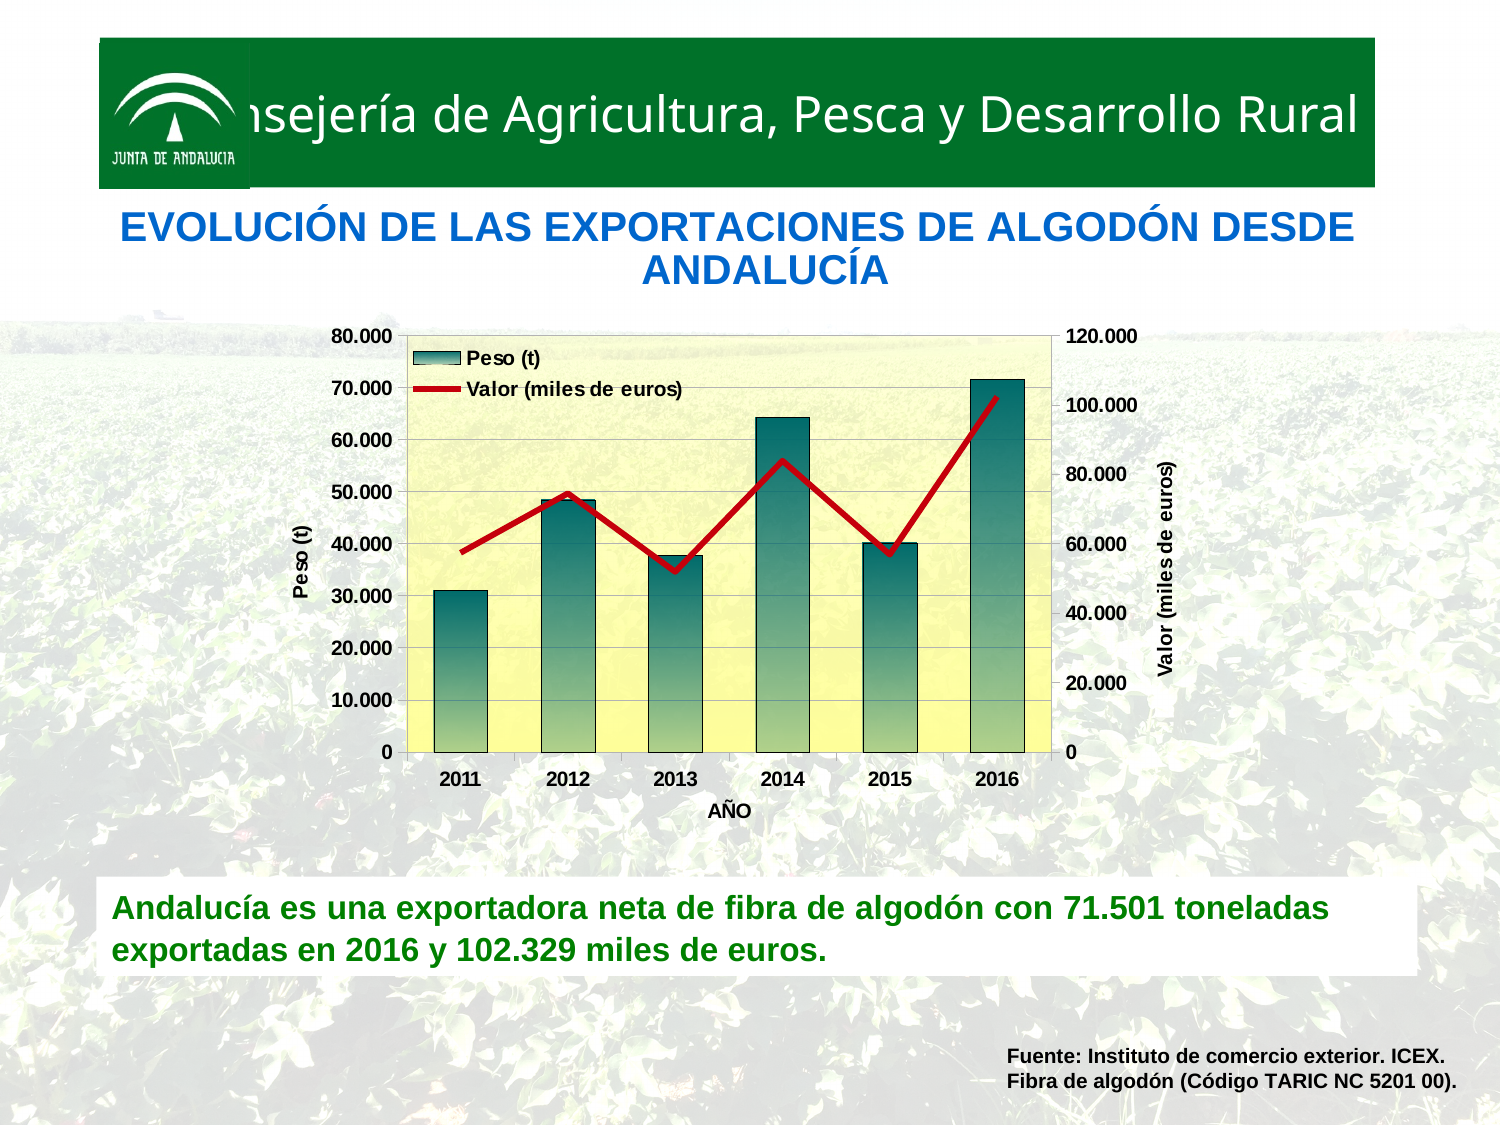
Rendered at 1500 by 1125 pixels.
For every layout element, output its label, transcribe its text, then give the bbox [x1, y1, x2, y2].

title Consejería de Agricultura, Pesca y Desarrollo Rural [99, 37, 1375, 188]
text_box Andalucía es una exportadora neta de fibra de algodón con 71.501 toneladas exportadas en 2016 y 102.329 miles de euros. [96, 876, 1418, 976]
text_box Fuente: Instituto de comercio exterior. ICEX. Fibra de algodón (Código TARIC NC 5201 00). [992, 1034, 1477, 1101]
picture [0, 0, 1500, 1125]
text_box EVOLUCIÓN DE LAS EXPORTACIONES DE ALGODÓN DESDE ANDALUCÍA [74, 200, 1400, 351]
